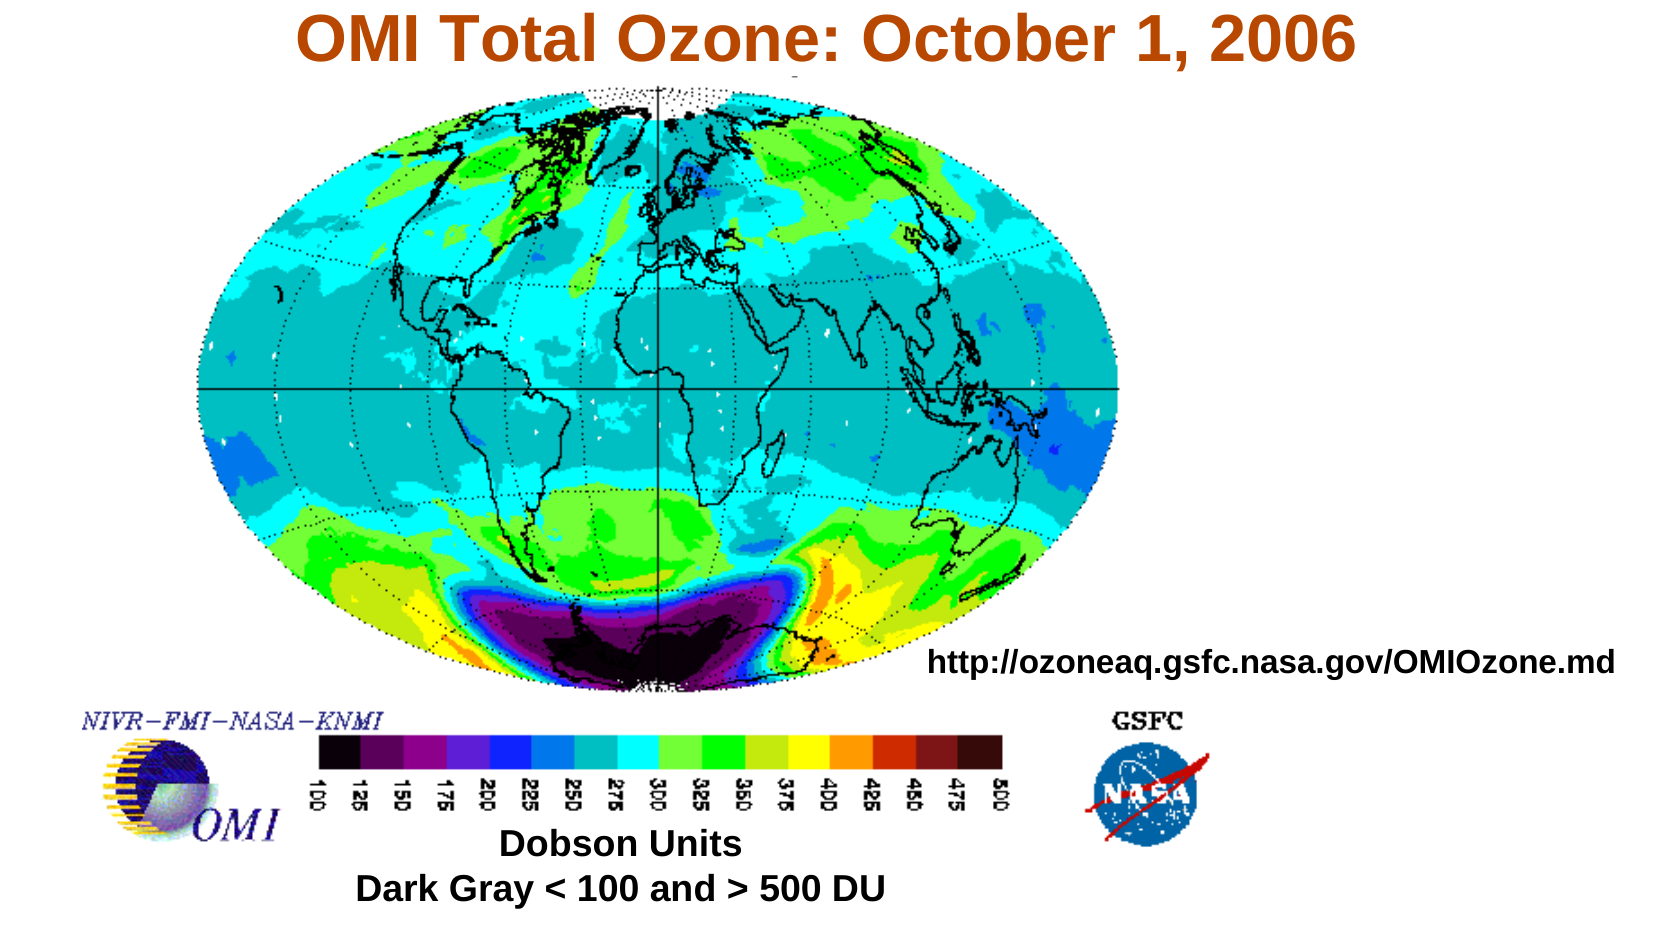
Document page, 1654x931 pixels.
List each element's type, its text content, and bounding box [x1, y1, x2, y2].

text_box OMI Total Ozone: October 1, 2006 [0, 1, 1654, 77]
text_box http://ozoneaq.gsfc.nasa.gov/OMIOzone.md [911, 632, 1632, 688]
text_box Dobson Units Dark Gray < 100 and > 500 DU [340, 811, 902, 917]
picture [82, 77, 1233, 875]
